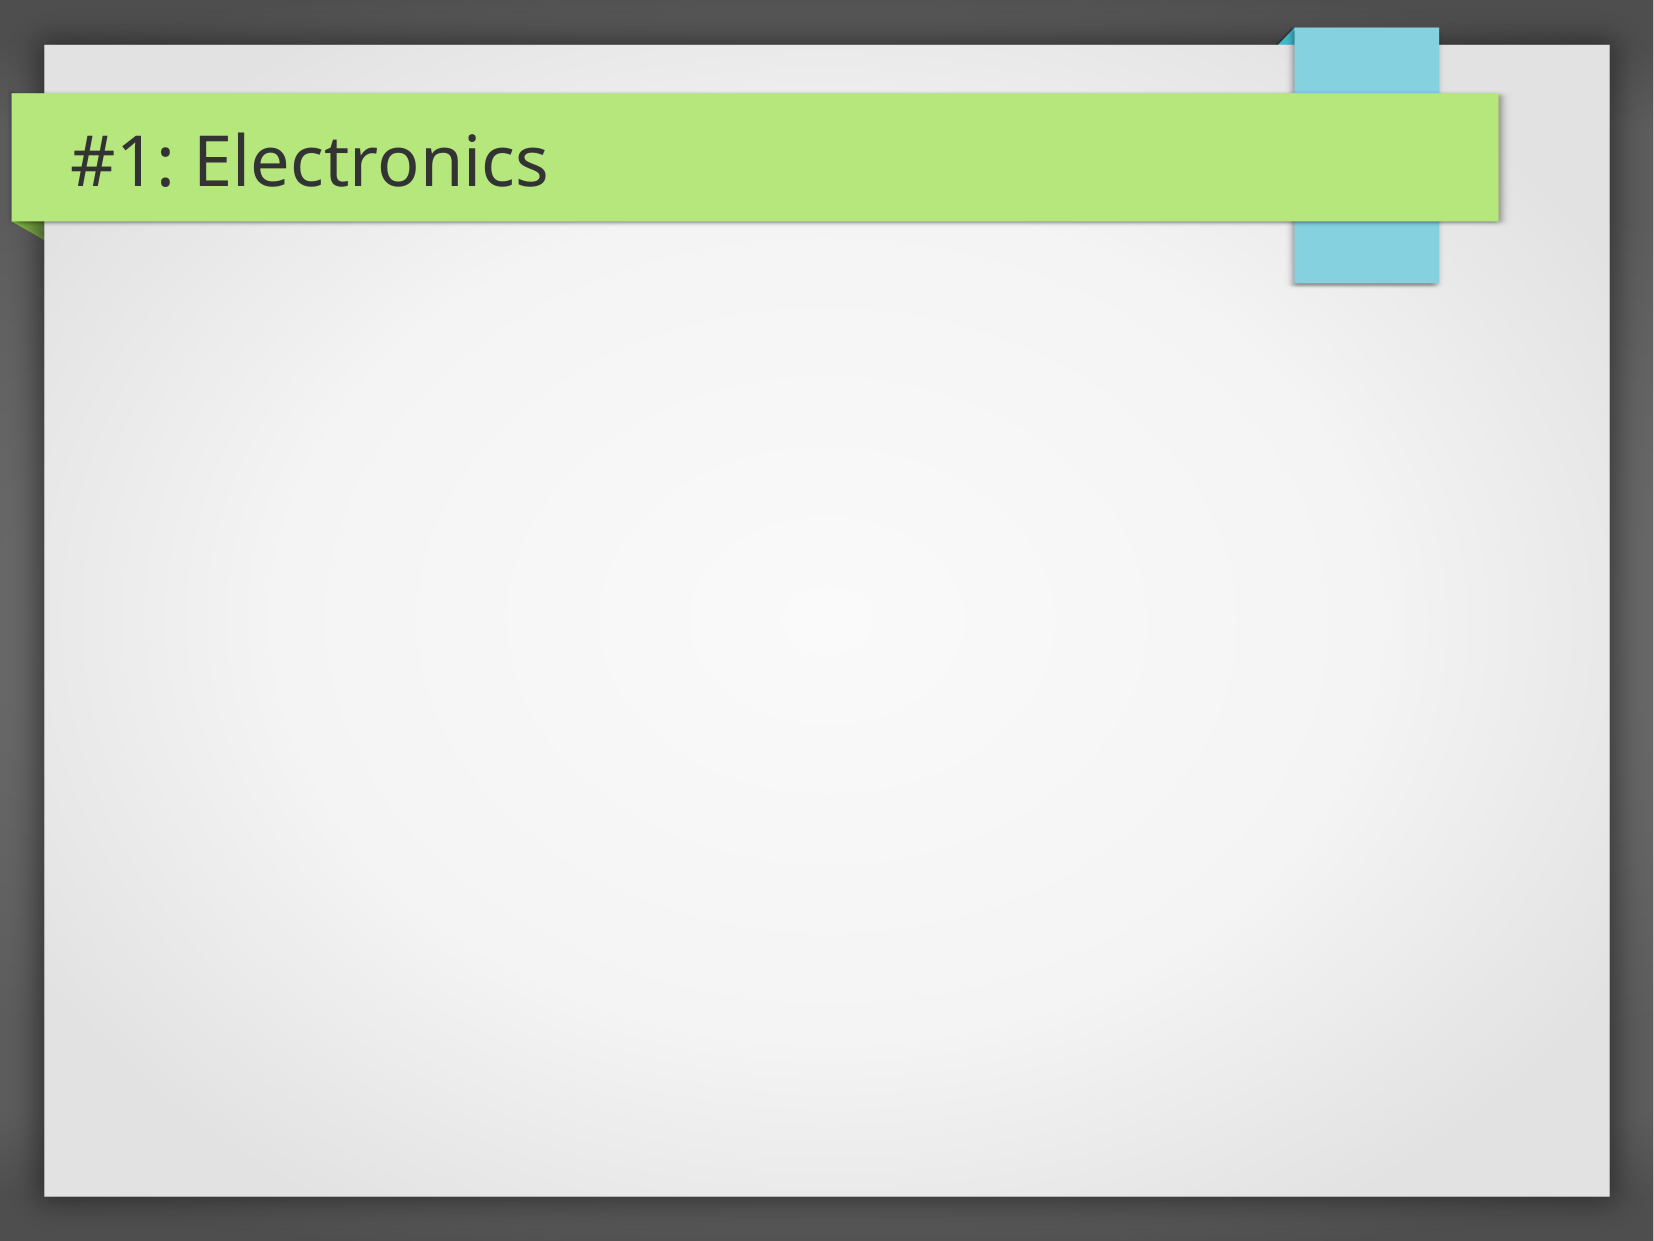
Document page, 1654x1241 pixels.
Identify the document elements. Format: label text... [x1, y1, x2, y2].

picture [0, 0, 1654, 1241]
title #1: Electronics [70, 106, 1229, 213]
